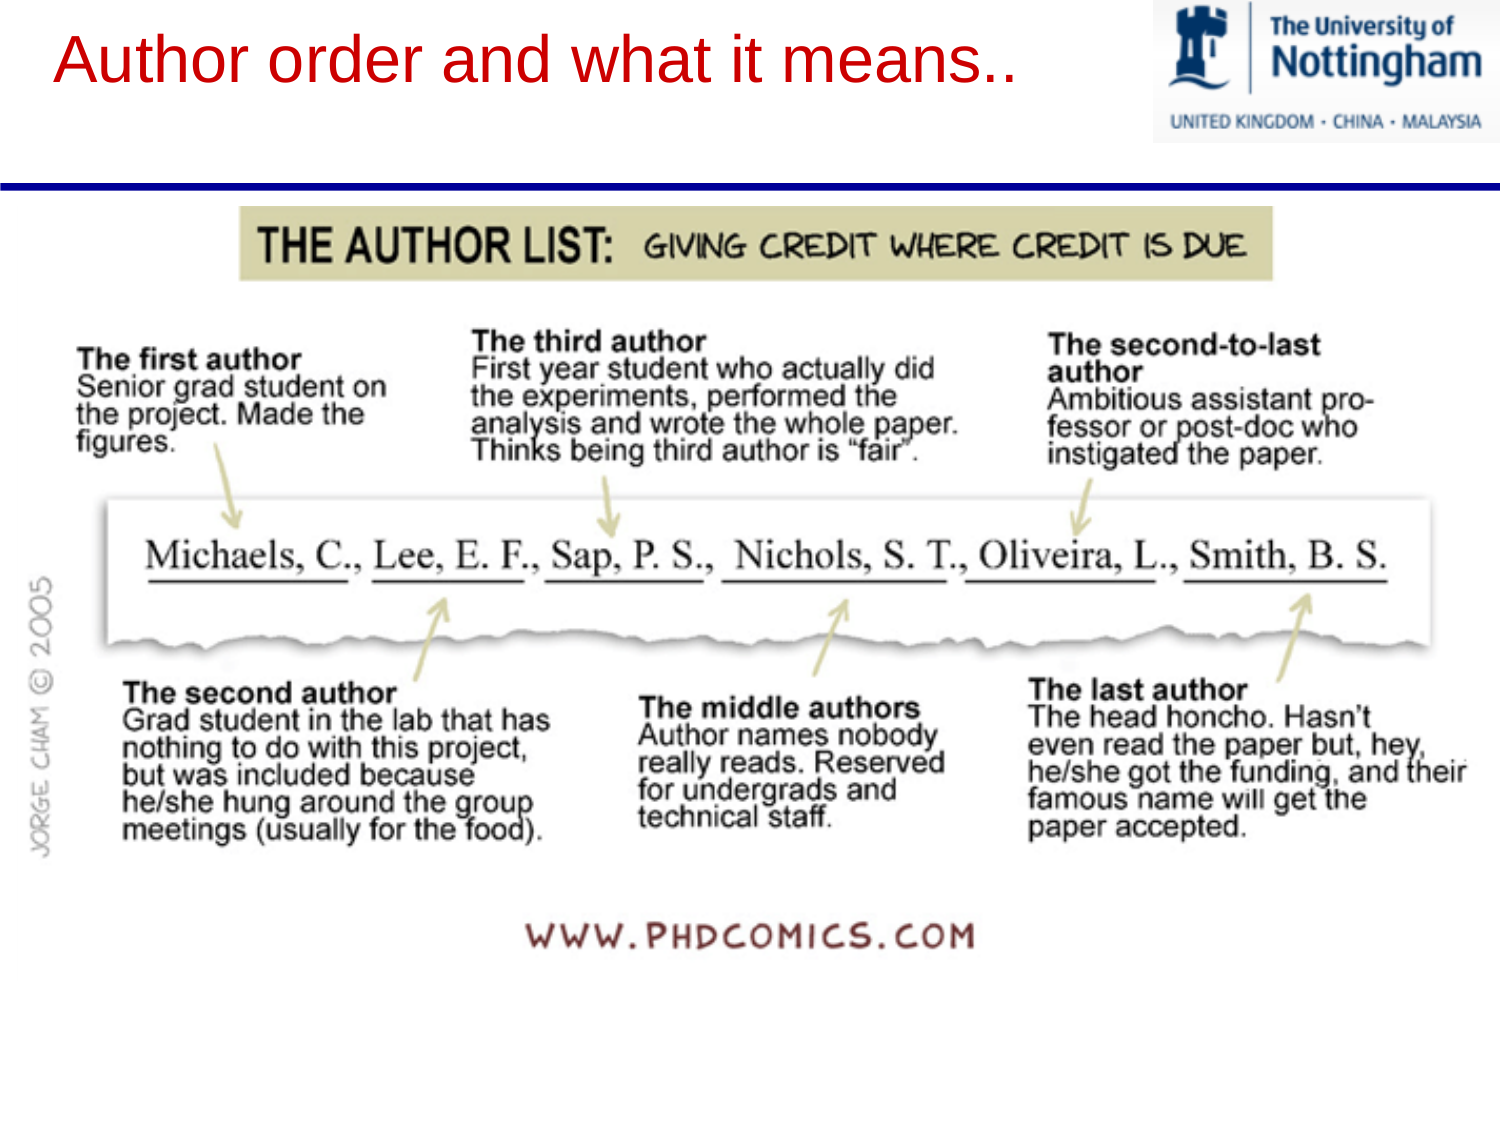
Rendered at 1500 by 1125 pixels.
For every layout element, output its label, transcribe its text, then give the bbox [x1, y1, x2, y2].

picture [16, 206, 1490, 981]
picture [1153, 0, 1500, 143]
text_box Author order and what it means.. [38, 14, 1089, 198]
